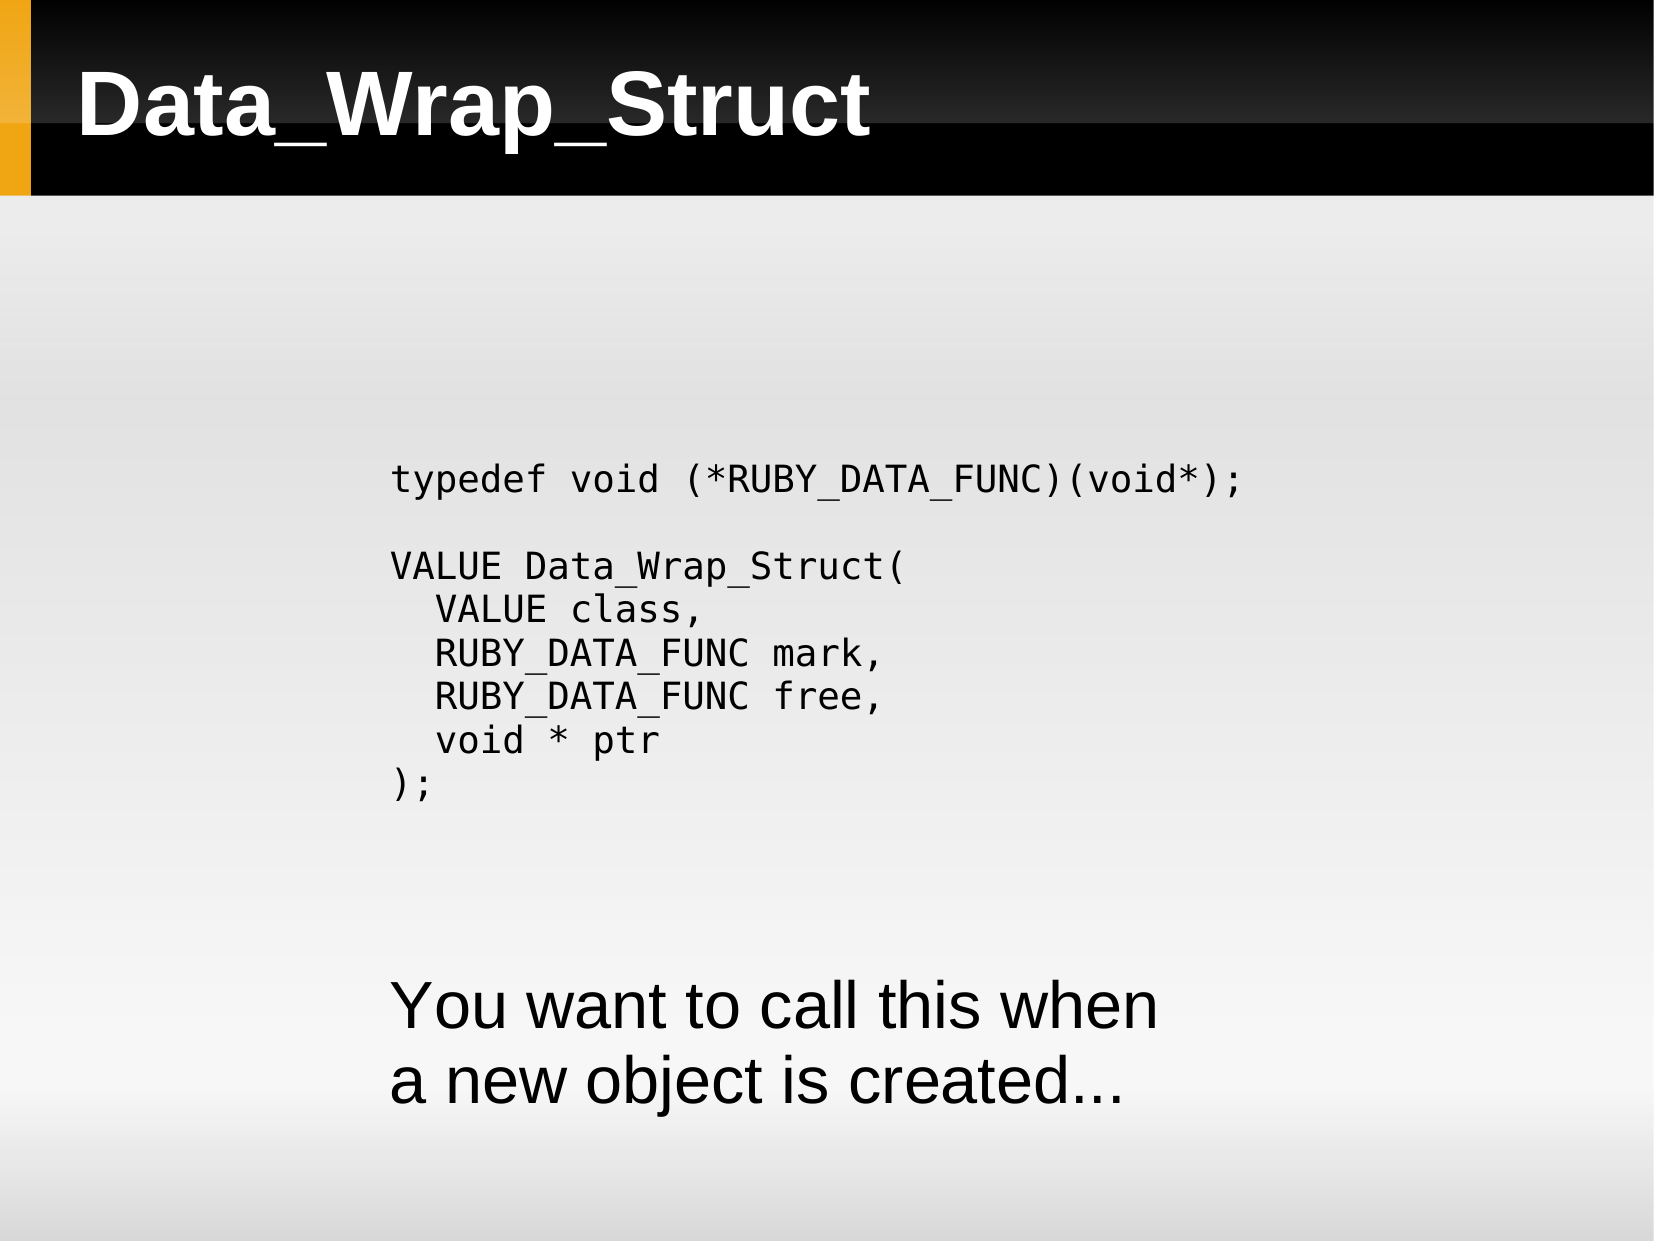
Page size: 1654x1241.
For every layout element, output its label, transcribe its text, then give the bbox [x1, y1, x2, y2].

text_box typedef void (*RUBY_DATA_FUNC)(void*); VALUE Data_Wrap_Struct( VALUE class, RUBY_DATA_FUNC mark, RUBY_DATA_FUNC free, void * ptr ); [375, 449, 1260, 901]
text_box You want to call this when a new object is created... [375, 960, 1178, 1126]
title Data_Wrap_Struct [76, 7, 1565, 200]
picture [0, 0, 1654, 1241]
